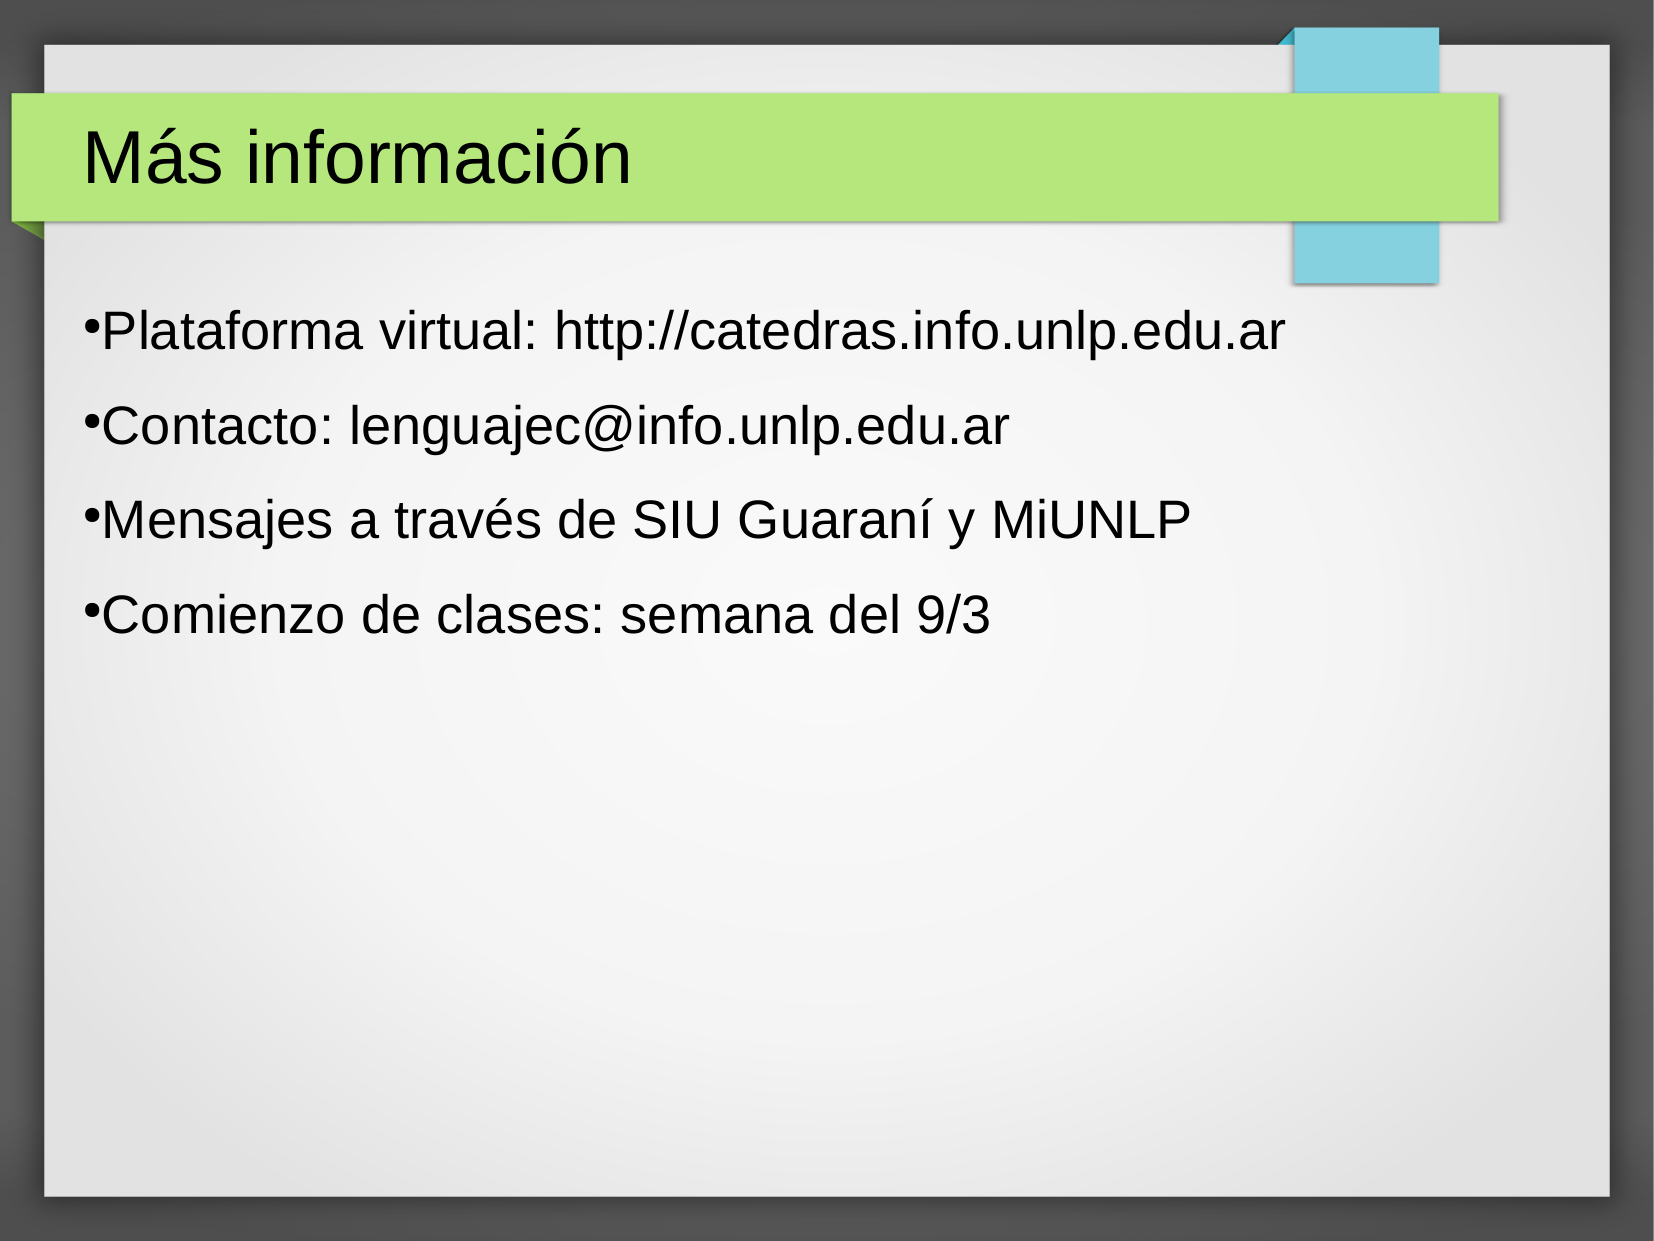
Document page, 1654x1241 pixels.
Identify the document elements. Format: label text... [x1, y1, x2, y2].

list Plataforma virtual: http://catedras.info.unlp.edu.ar Contacto: lenguajec@info.unlp.edu.ar Mensajes a través de SIU Guaraní y MiUNLP Comienzo de clases: semana del 9/3 [82, 295, 1571, 1015]
title Más información [82, 0, 1264, 295]
